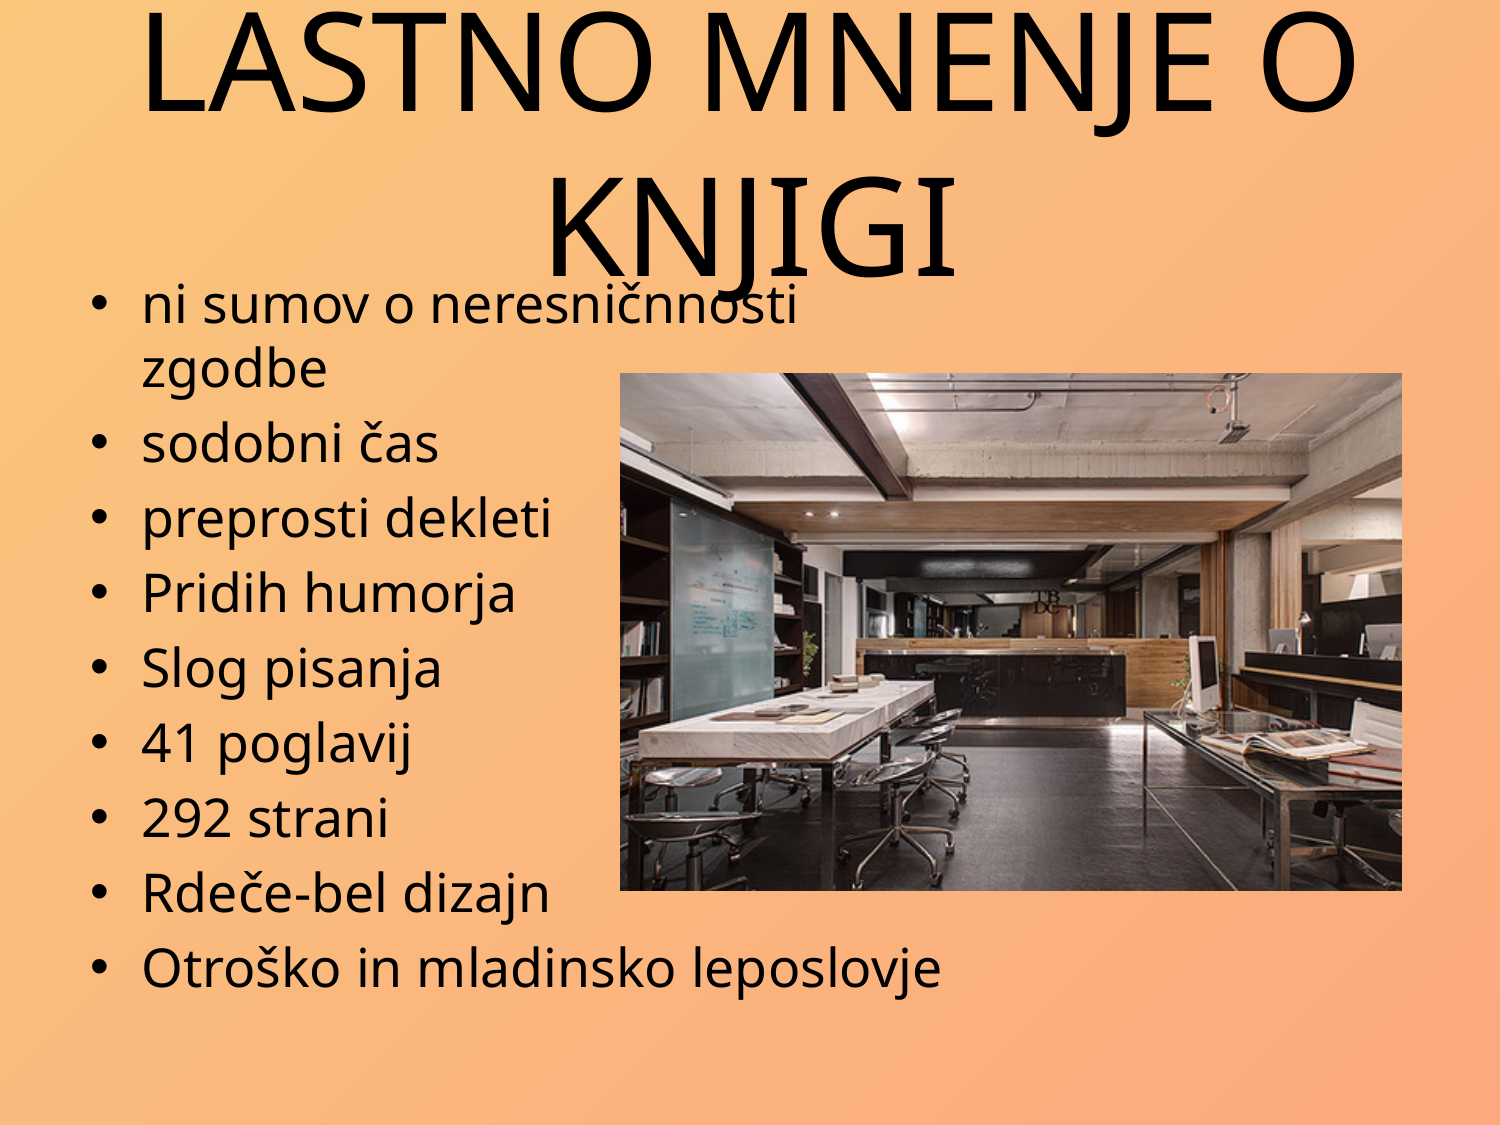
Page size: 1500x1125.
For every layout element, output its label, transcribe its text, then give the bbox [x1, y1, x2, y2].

list ni sumov o neresničnnosti zgodbe sodobni čas preprosti dekleti Pridih humorja Slog pisanja 41 poglavij 292 strani Rdeče-bel dizajn Otroško in mladinsko leposlovje [75, 262, 963, 1035]
title LASTNO MNENJE O KNJIGI [75, 45, 1425, 233]
picture [620, 373, 1402, 891]
